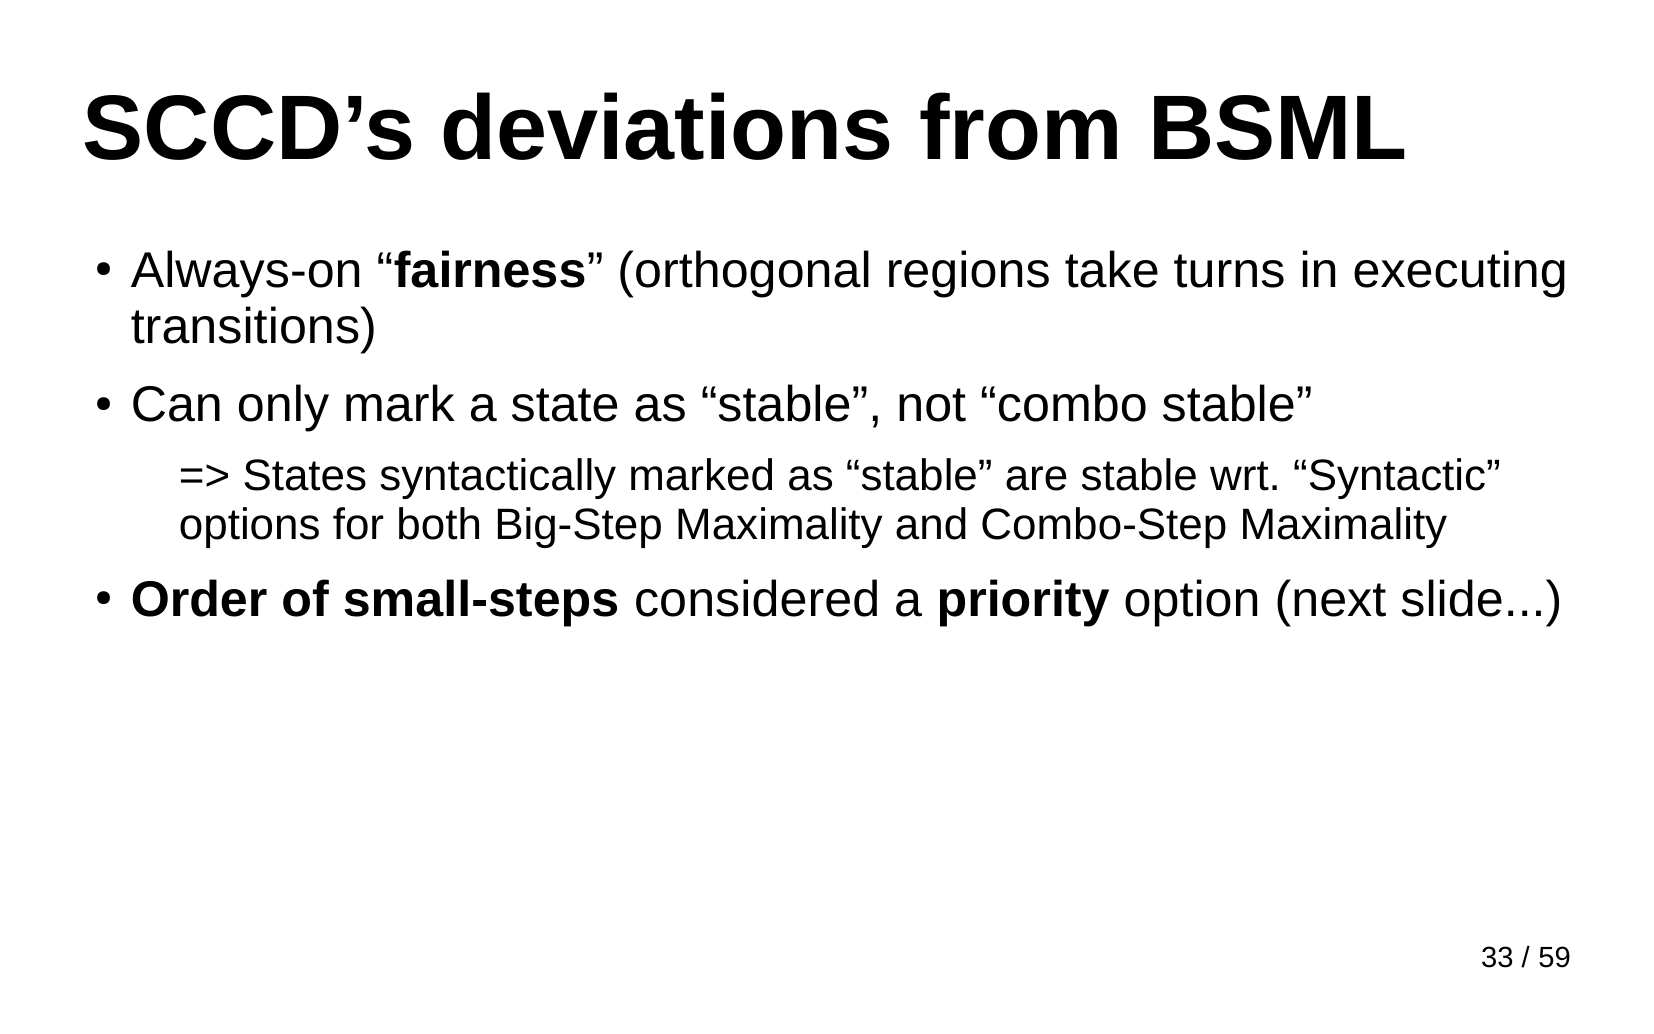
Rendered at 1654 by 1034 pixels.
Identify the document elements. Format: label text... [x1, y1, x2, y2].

list Always-on “fairness” (orthogonal regions take turns in executing transitions) Can only mark a state as “stable”, not “combo stable” => States syntactically marked as “stable” are stable wrt. “Syntactic” options for both Big-Step Maximality and Combo-Step Maximality Order of small-steps considered a priority option (next slide...) [82, 241, 1571, 674]
title SCCD’s deviations from BSML [82, 41, 1571, 214]
